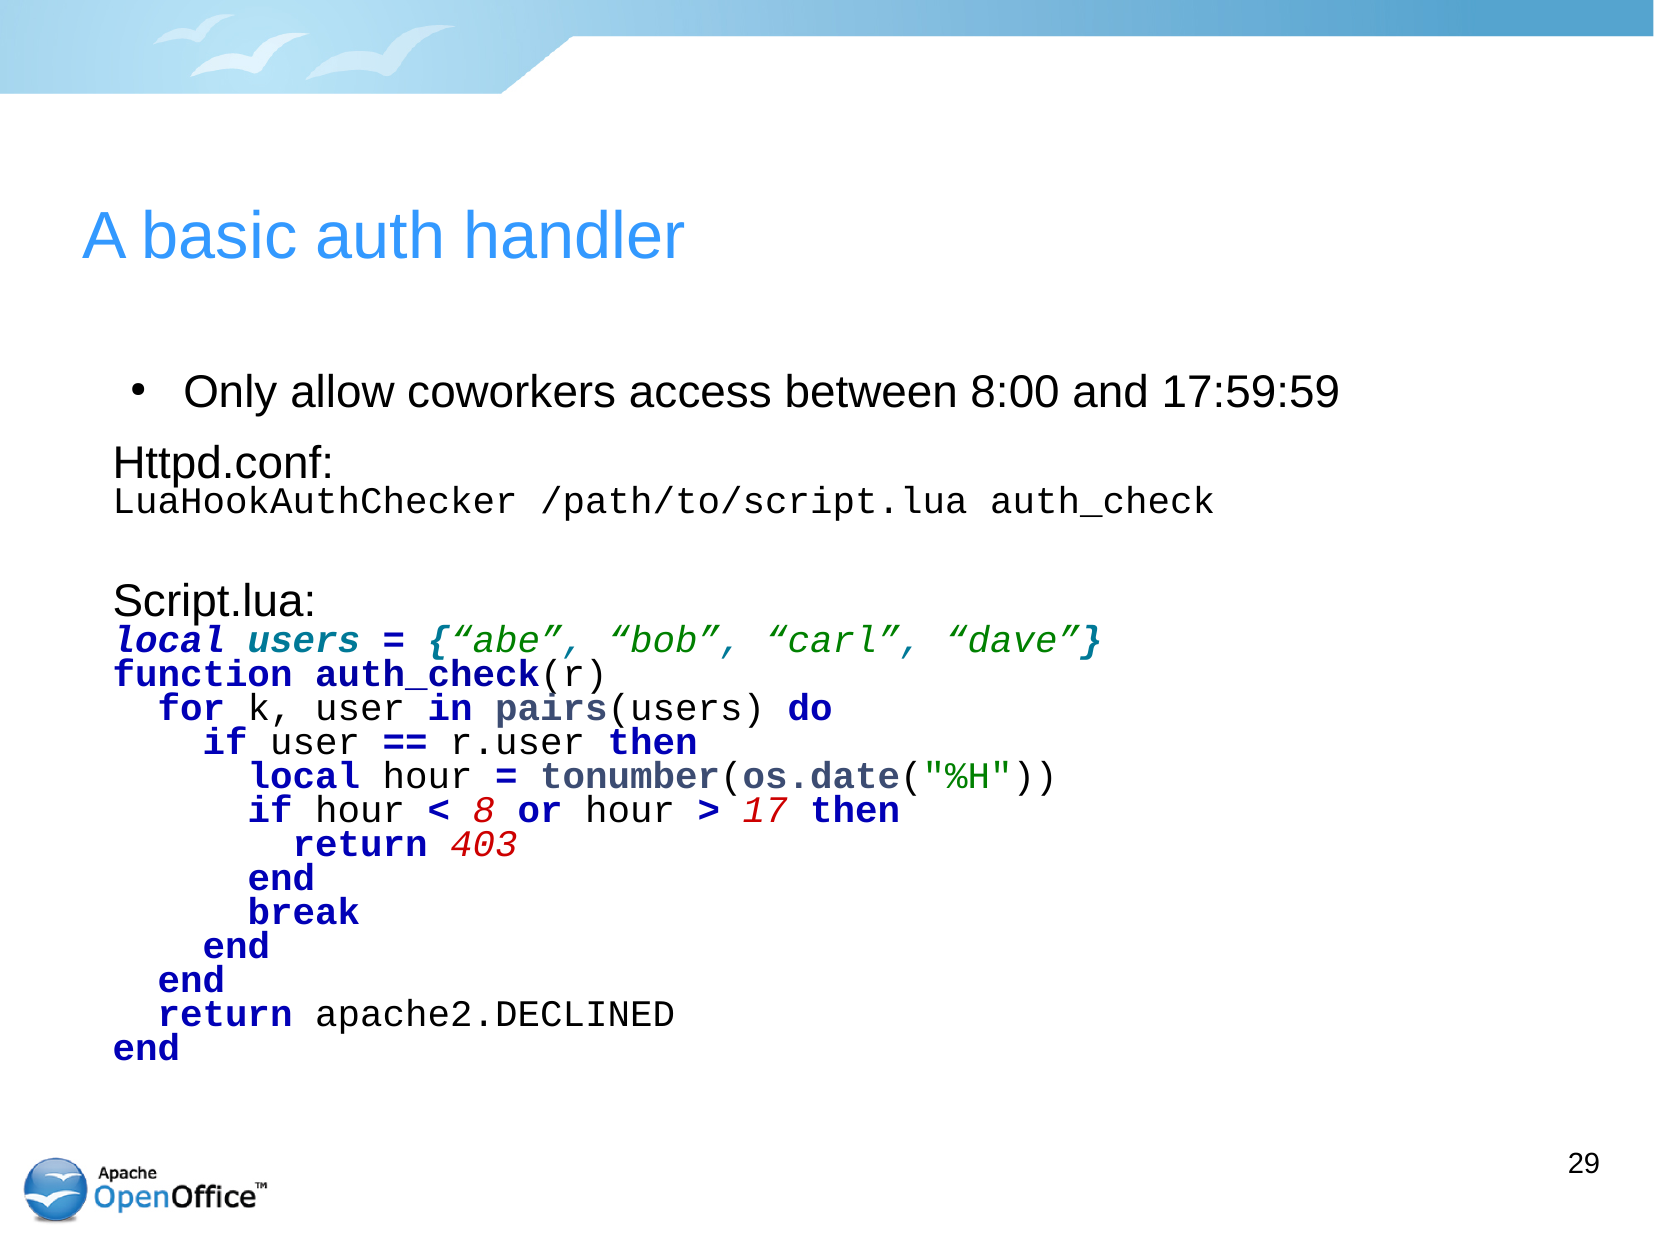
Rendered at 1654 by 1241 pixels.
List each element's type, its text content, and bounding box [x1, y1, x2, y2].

picture [0, 0, 1654, 1241]
title A basic auth handler [82, 132, 1571, 340]
list Only allow coworkers access between 8:00 and 17:59:59 Httpd.conf: LuaHookAuthChecker /path/to/script.lua auth_check Script.lua: local users = {“abe”, “bob”, “carl”, “dave”} function auth_check(r) for k, user in pairs(users) do if user == r.user then local hour = tonumber(os.date("%H")) if hour < 8 or hour > 17 then return 403 end break end end return apache2.DECLINED end [112, 375, 1601, 1193]
